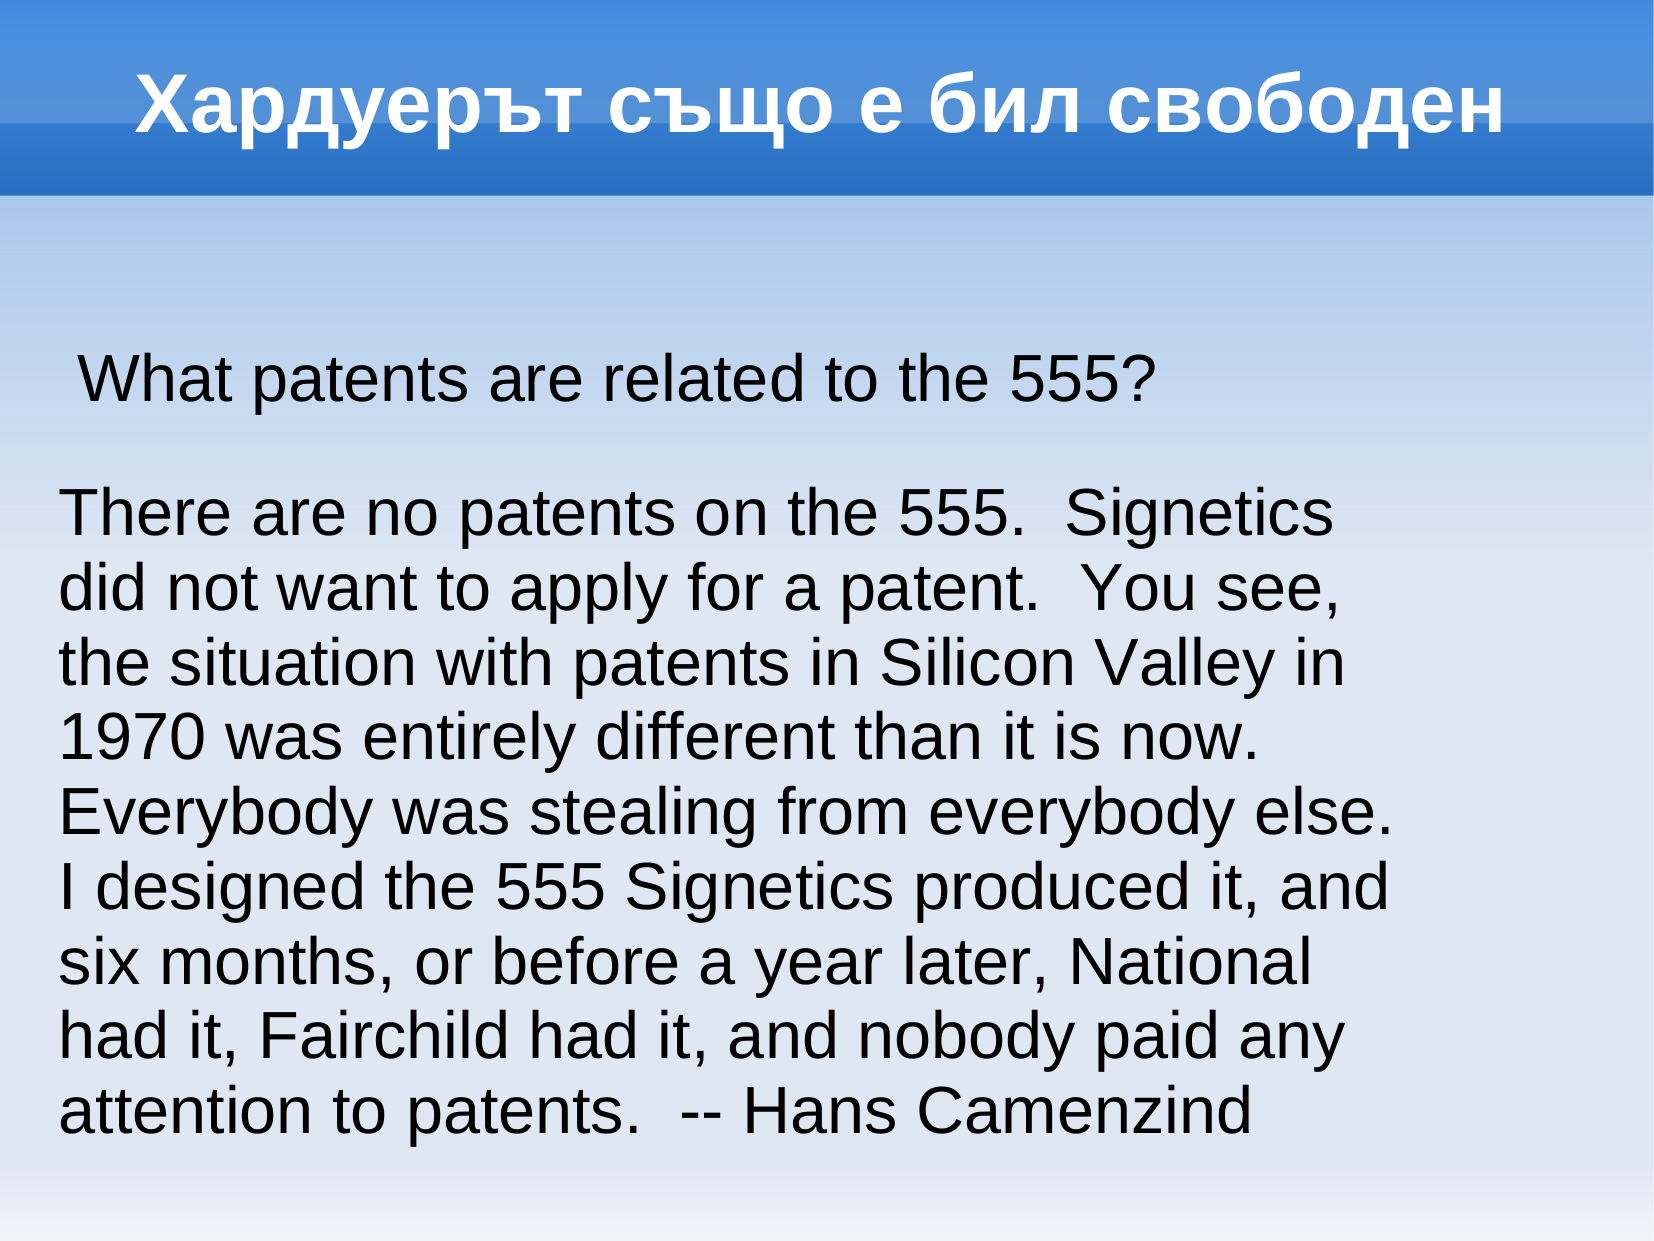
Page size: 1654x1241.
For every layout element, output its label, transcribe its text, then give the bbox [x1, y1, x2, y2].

title Хардуерът също е бил свободен [76, 7, 1565, 200]
picture [0, 0, 1654, 1241]
text_box What patents are related to the 555? There are no patents on the 555. Signetics did not want to apply for a patent. You see, the situation with patents in Silicon Valley in 1970 was entirely different than it is now. Everybody was stealing from everybody else. I designed the 555 Signetics produced it, and six months, or before a year later, National had it, Fairchild had it, and nobody paid any attention to patents. -- Hans Camenzind [59, 265, 1548, 1224]
